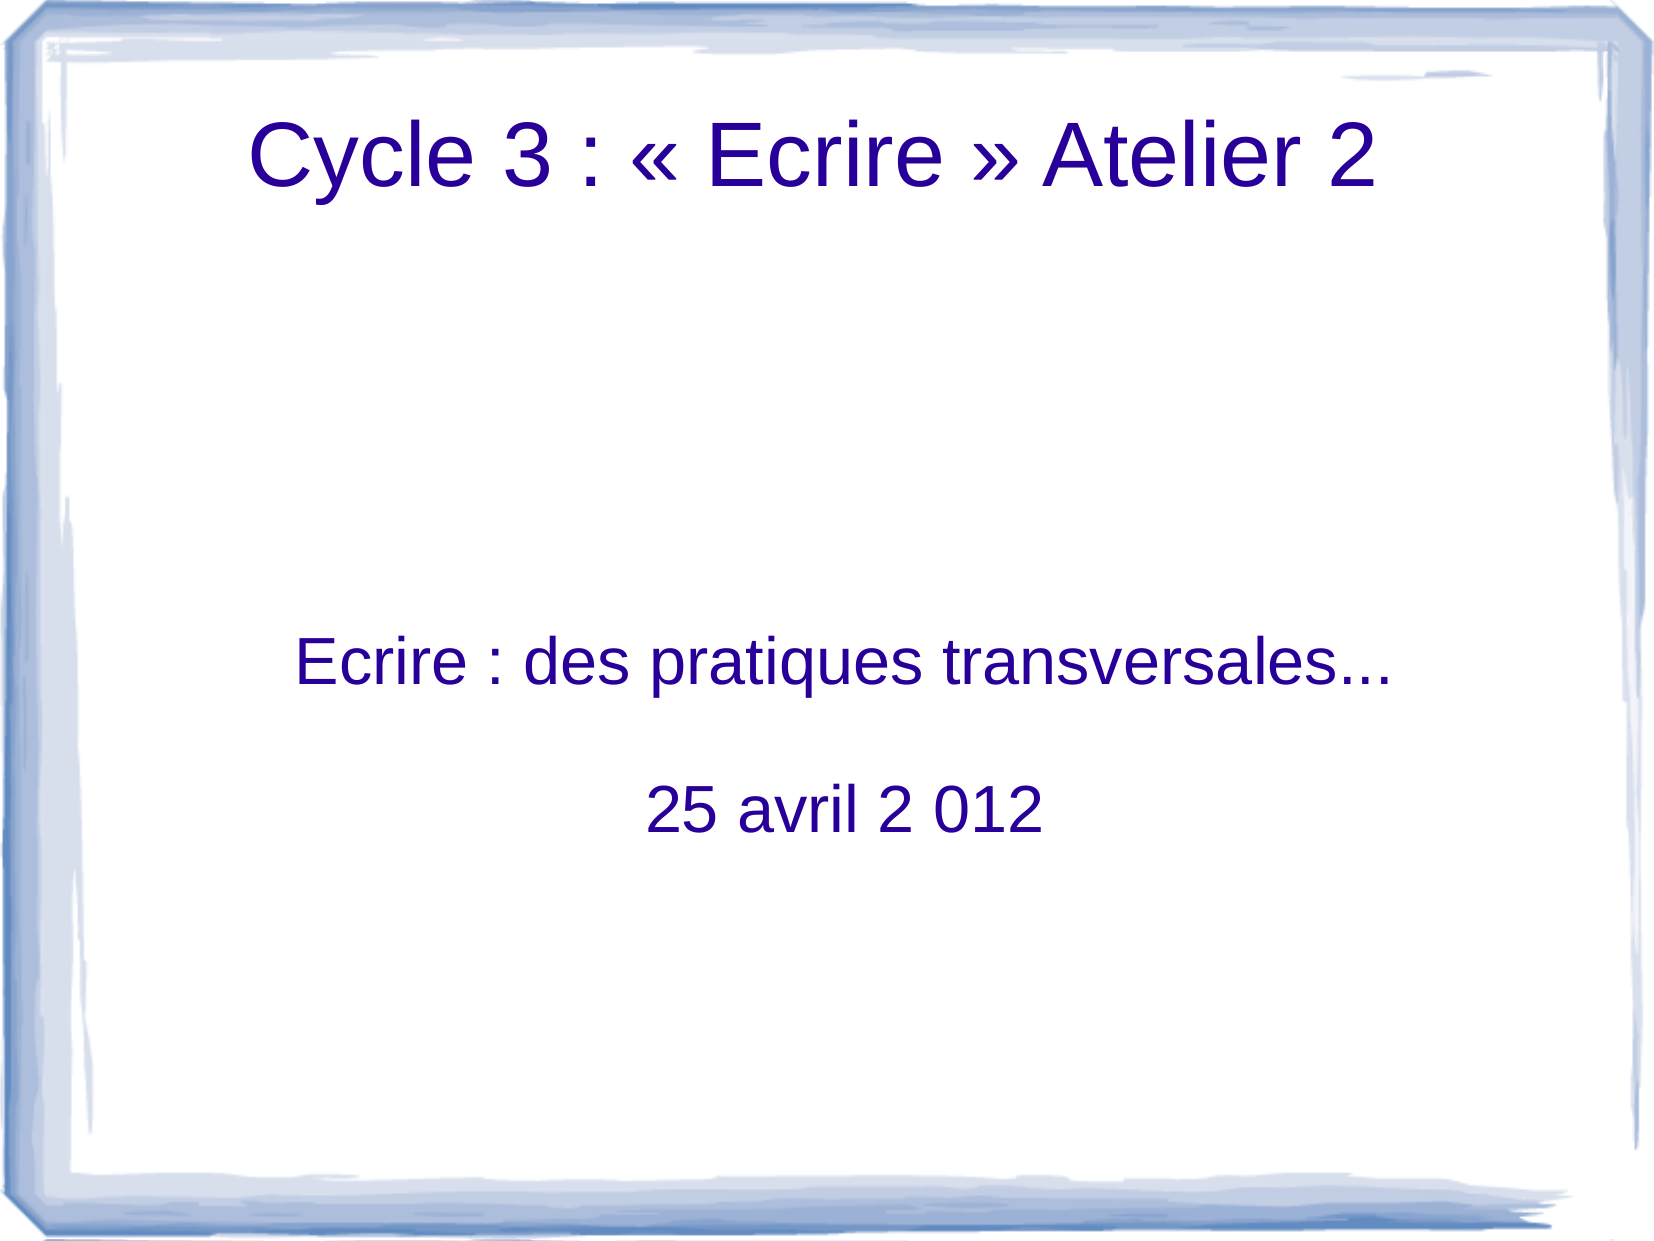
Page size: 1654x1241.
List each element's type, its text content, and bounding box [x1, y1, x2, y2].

subtitle Ecrire : des pratiques transversales... 25 avril 2 012 [118, 324, 1571, 1144]
title Cycle 3 : « Ecrire » Atelier 2 [82, 49, 1571, 257]
picture [0, 0, 1654, 1241]
